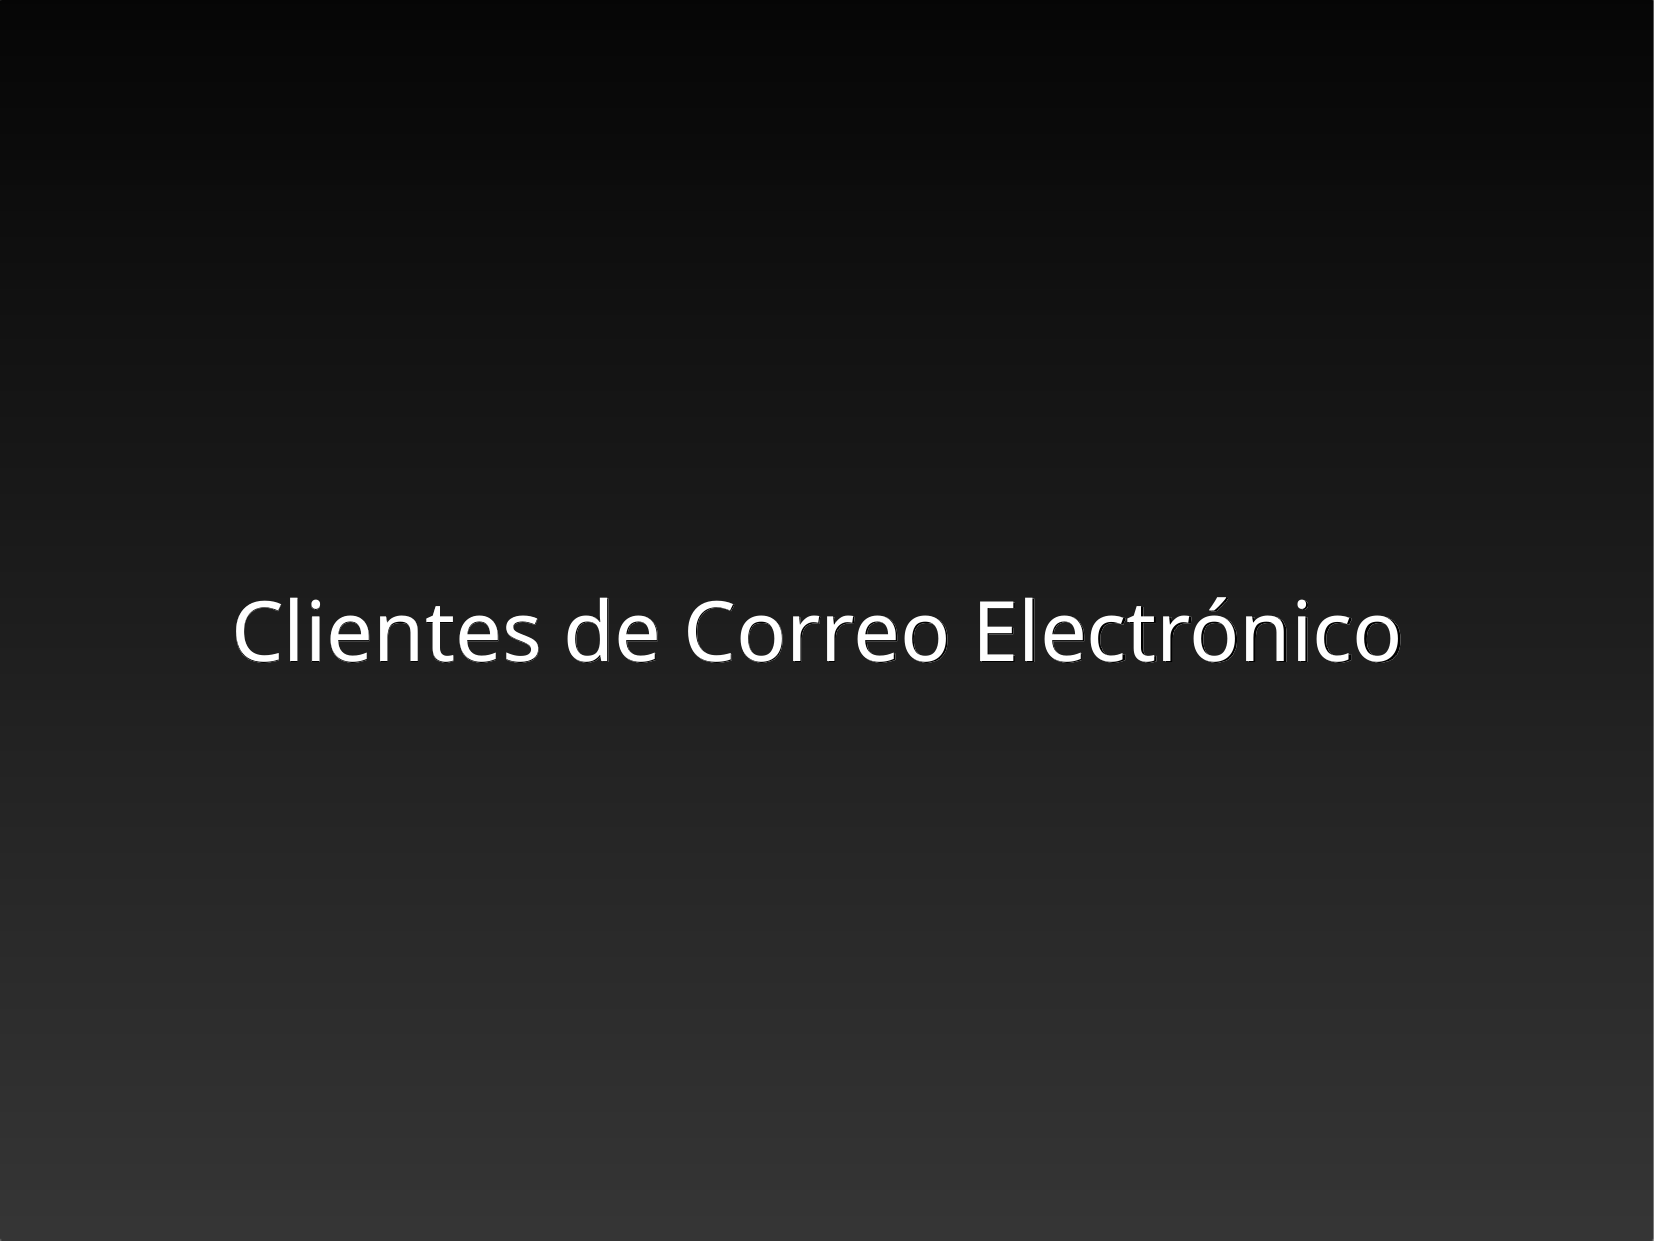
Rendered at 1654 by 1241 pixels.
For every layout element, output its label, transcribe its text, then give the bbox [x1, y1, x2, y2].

picture [0, 0, 1654, 1241]
text_box Clientes de Correo Electrónico [216, 565, 1437, 675]
